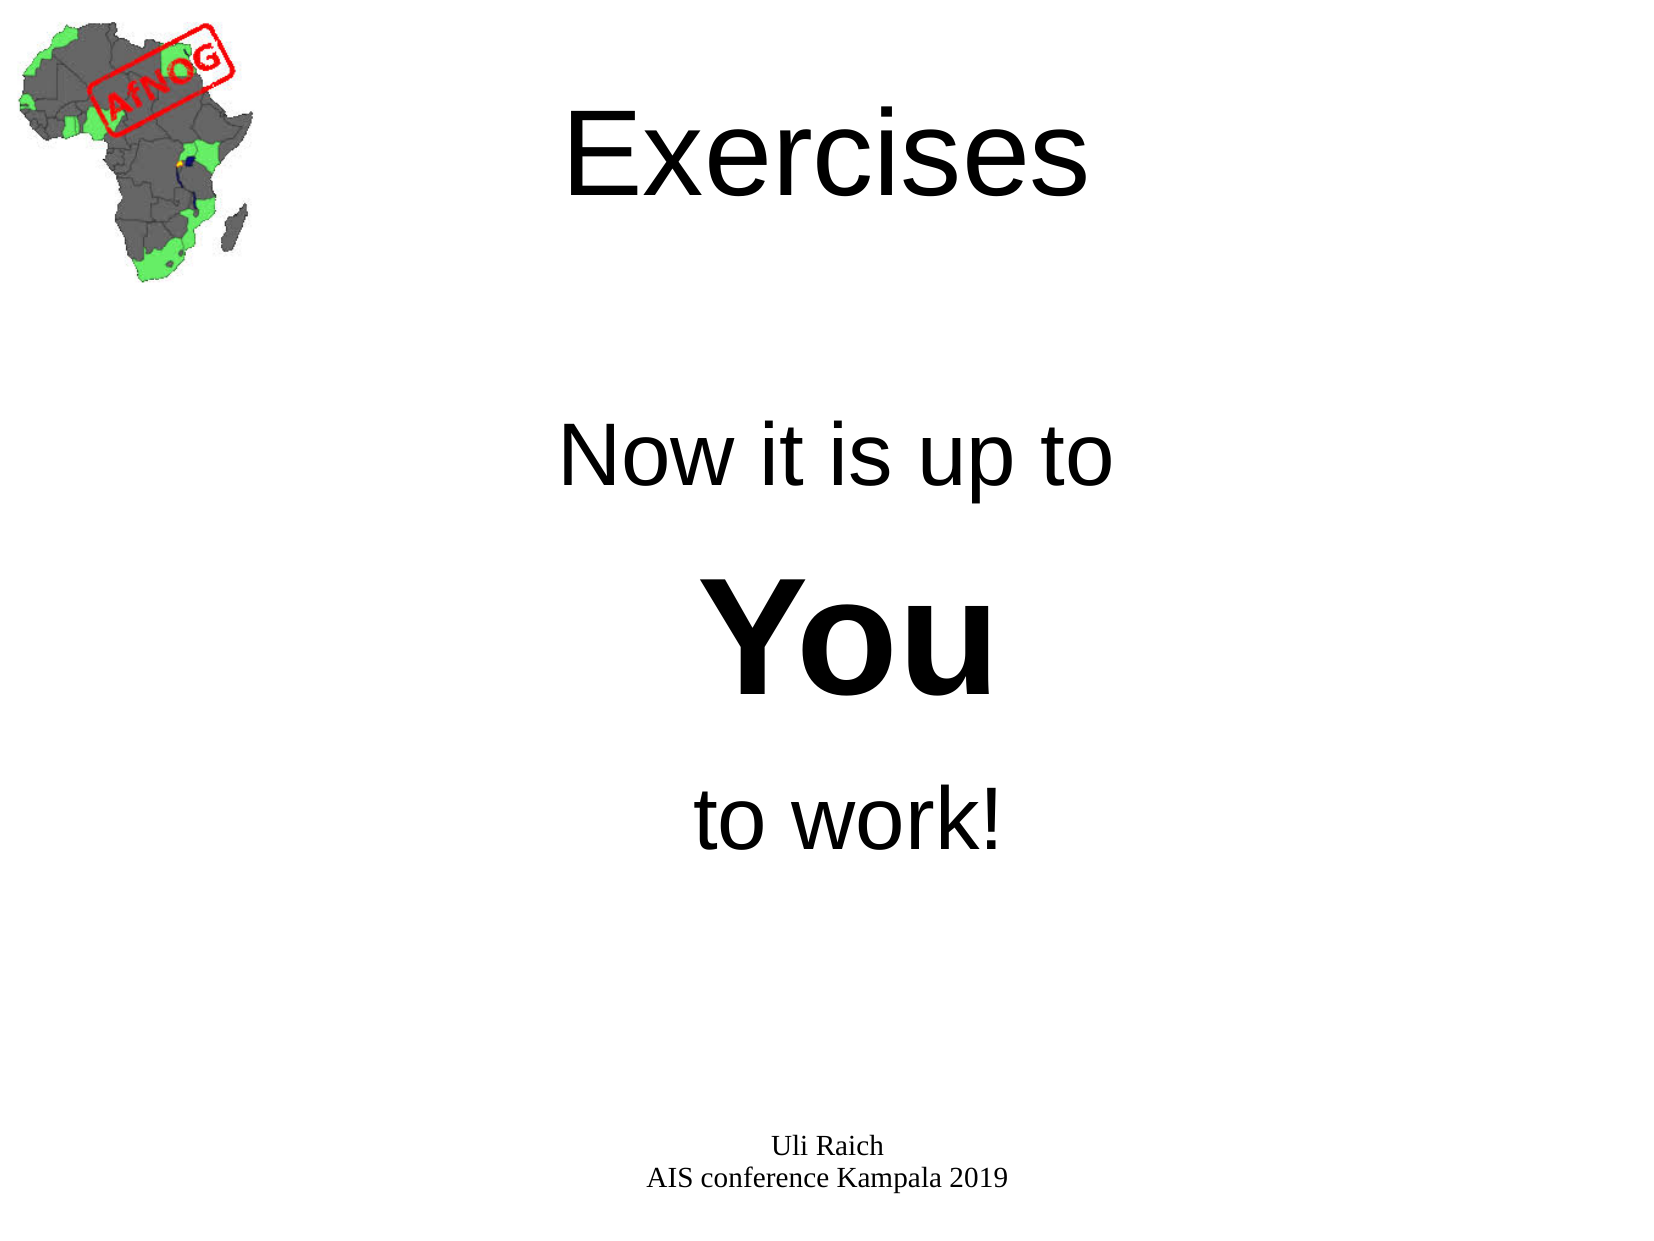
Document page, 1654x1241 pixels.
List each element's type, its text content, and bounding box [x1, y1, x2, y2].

list Now it is up to You to work! [105, 405, 1594, 946]
title Exercises [82, 49, 1571, 257]
picture [9, 0, 259, 291]
